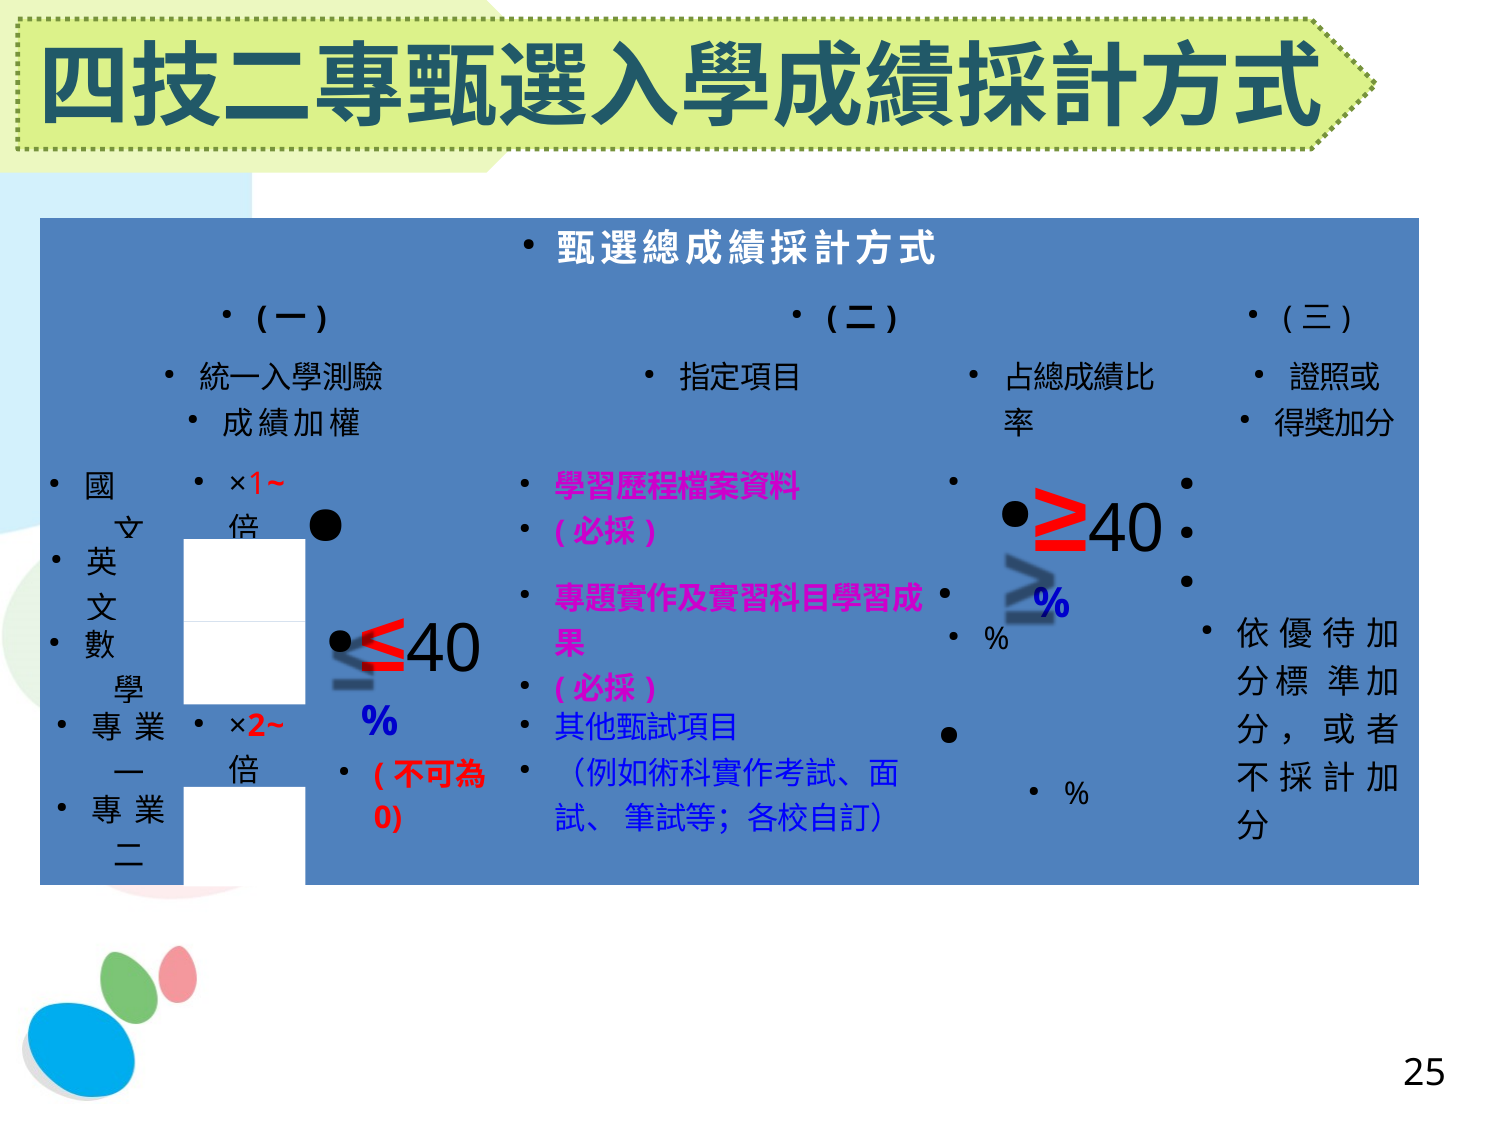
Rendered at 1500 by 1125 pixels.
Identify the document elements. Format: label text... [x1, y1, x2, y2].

table_cell ×1~倍 [182, 461, 304, 538]
table_cell 占總成績比率 [938, 353, 1179, 461]
text_box [1326, 37, 1372, 133]
table_header 甄選總成績採計方式 [40, 218, 1419, 293]
table_cell 數 學 [40, 620, 182, 703]
table_cell ≤40% (不可為0) [304, 461, 508, 885]
text_box [17, 19, 1317, 150]
table_cell 專 業 一 [40, 703, 182, 785]
table_cell 依優待加分標 準加分，或者 不採計加分 [1179, 461, 1419, 885]
table_cell (一) [40, 293, 508, 353]
table_cell 國 文 [40, 461, 182, 538]
table_cell % [938, 703, 1179, 885]
table_cell 英 文 [40, 538, 182, 620]
text_box 25 [1396, 1055, 1451, 1102]
text_box [183, 786, 306, 887]
picture [986, 491, 1122, 712]
table_cell 英 文 [95, 601, 108, 611]
table_cell 英 文 [94, 615, 110, 620]
table_cell 專題實作及實習科目學習成果 (必採) [508, 573, 938, 703]
table_cell % [938, 573, 985, 703]
picture [305, 579, 430, 763]
table_cell 其他甄試項目 （例如術科實作考試、面試、 筆試等；各校自訂） [508, 703, 938, 885]
table_cell (二) [508, 293, 1179, 353]
table_cell 國 文 [122, 524, 135, 534]
table_cell (三) [1179, 293, 1419, 353]
table_cell 專 業 二 [40, 785, 182, 885]
table_cell % [938, 461, 985, 573]
title 四技二專甄選入學成績採計方式 [36, 24, 1326, 139]
table_cell 學習歷程檔案資料 (必採) [508, 461, 938, 573]
table_cell 統一入學測驗 成績加權 [40, 353, 508, 461]
table_cell ×2~倍 [182, 703, 304, 785]
table_cell ≥40% [985, 461, 1179, 703]
table_cell 證照或 得獎加分 [1179, 353, 1419, 461]
text_box [183, 539, 306, 705]
table_cell 指定項目 [508, 353, 938, 461]
